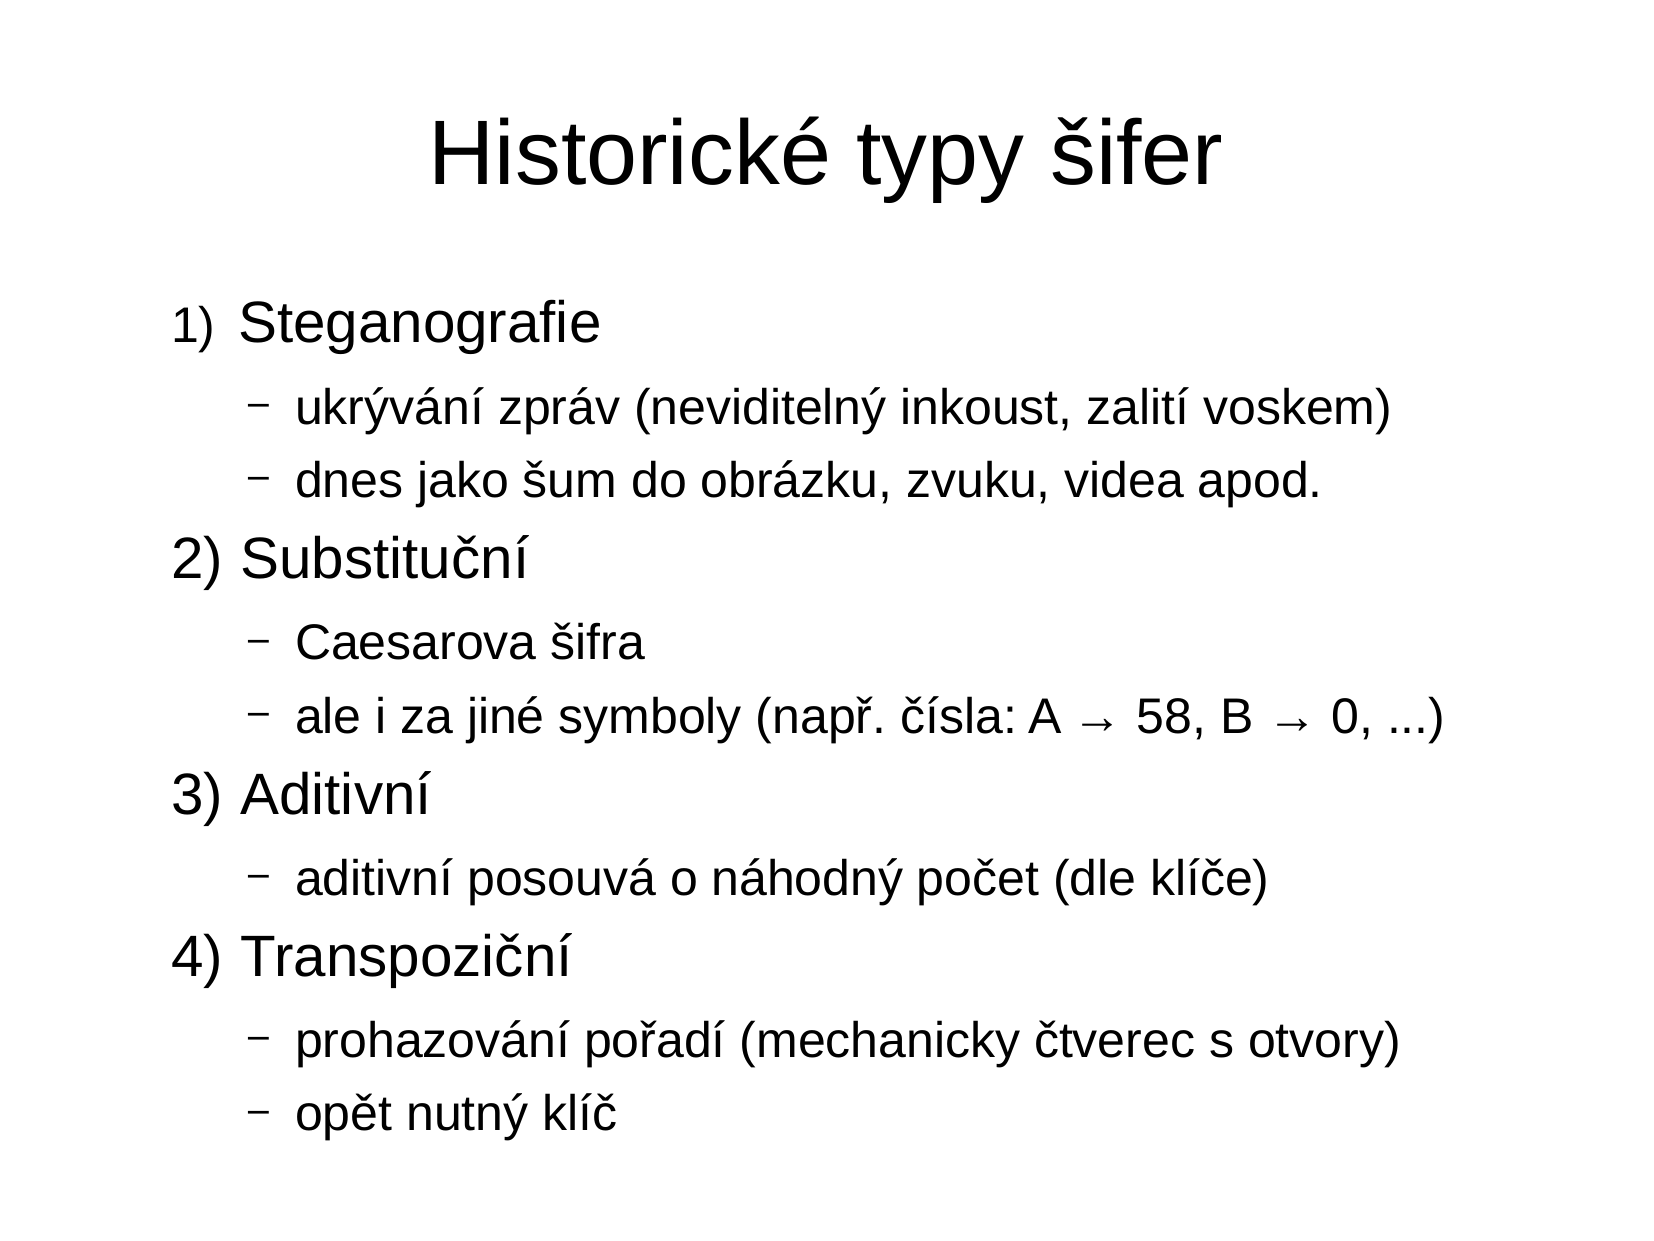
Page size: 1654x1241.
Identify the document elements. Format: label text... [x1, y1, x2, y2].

list Steganografie ukrývání zpráv (neviditelný inkoust, zalití voskem) dnes jako šum do obrázku, zvuku, videa apod. Substituční Caesarova šifra ale i za jiné symboly (např. čísla: A → 58, B → 0, ...) Aditivní aditivní posouvá o náhodný počet (dle klíče) Transpoziční prohazování pořadí (mechanicky čtverec s otvory) opět nutný klíč [82, 290, 1571, 1141]
title Historické typy šifer [82, 56, 1571, 250]
